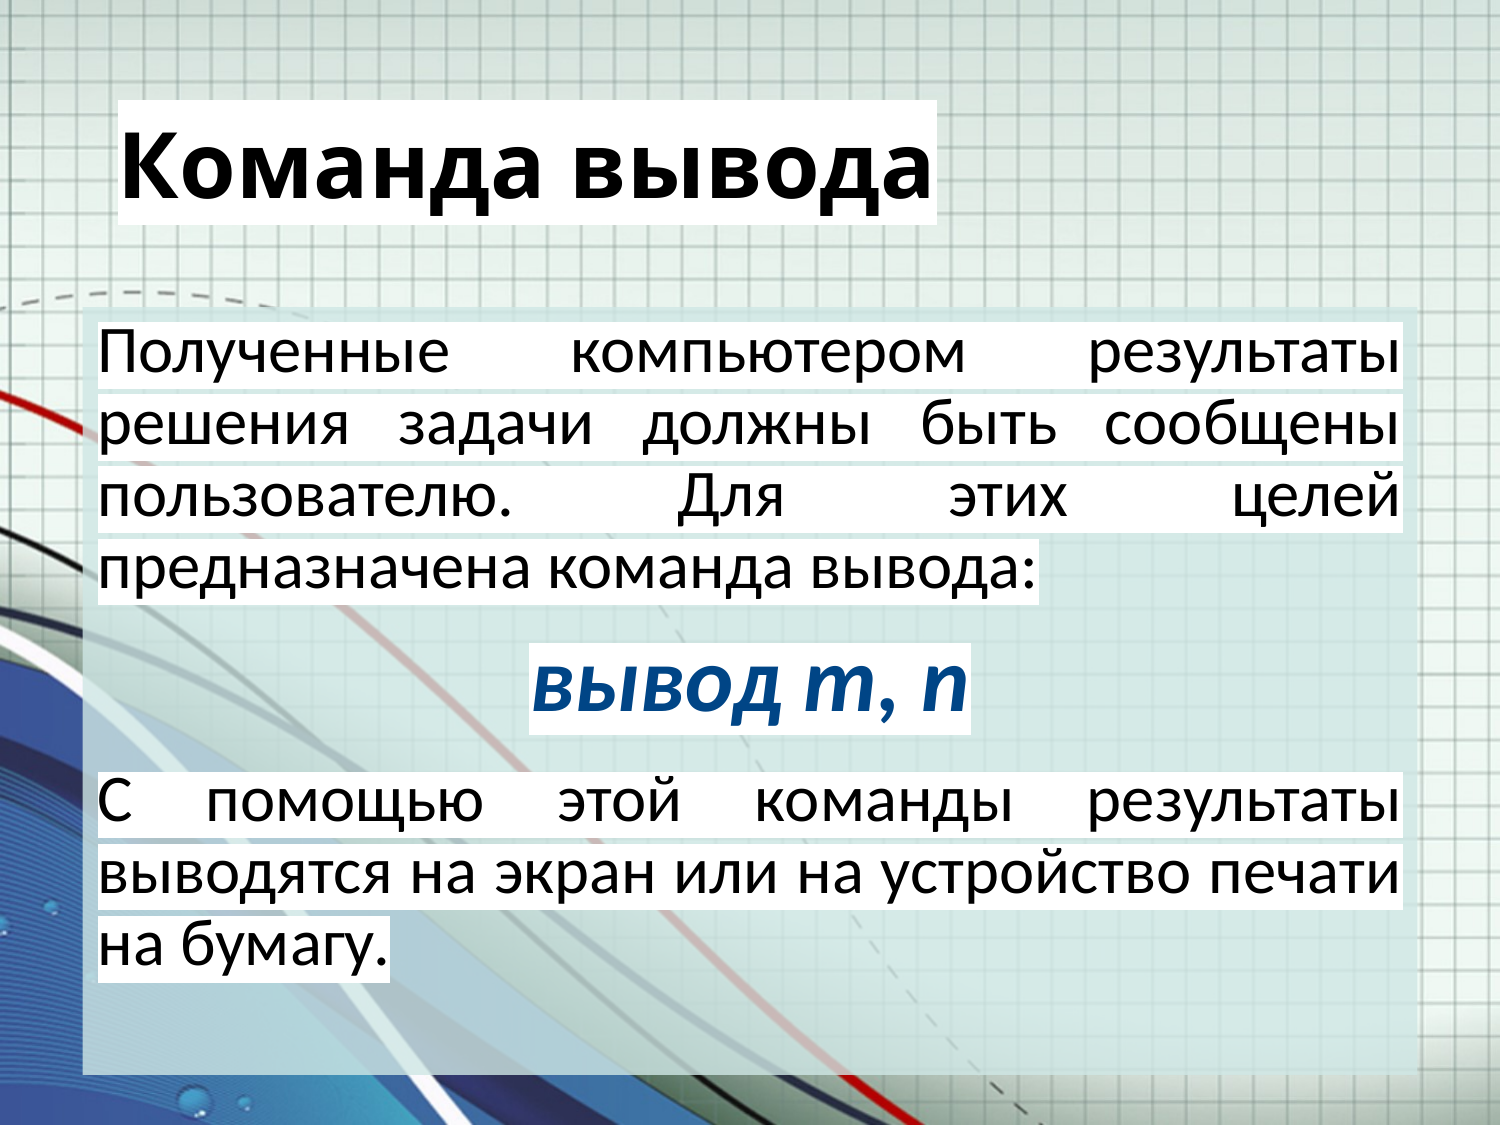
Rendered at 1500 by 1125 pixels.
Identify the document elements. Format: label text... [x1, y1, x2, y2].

picture [0, 0, 1500, 1125]
list Полученные компьютером результаты решения задачи должны быть сообщены пользователю. Для этих целей предназначена команда вывода: вывод m, n С помощью этой команды результаты выводятся на экран или на устройство печати на бумагу. [82, 307, 1418, 1075]
title Команда вывода [103, 59, 1397, 278]
